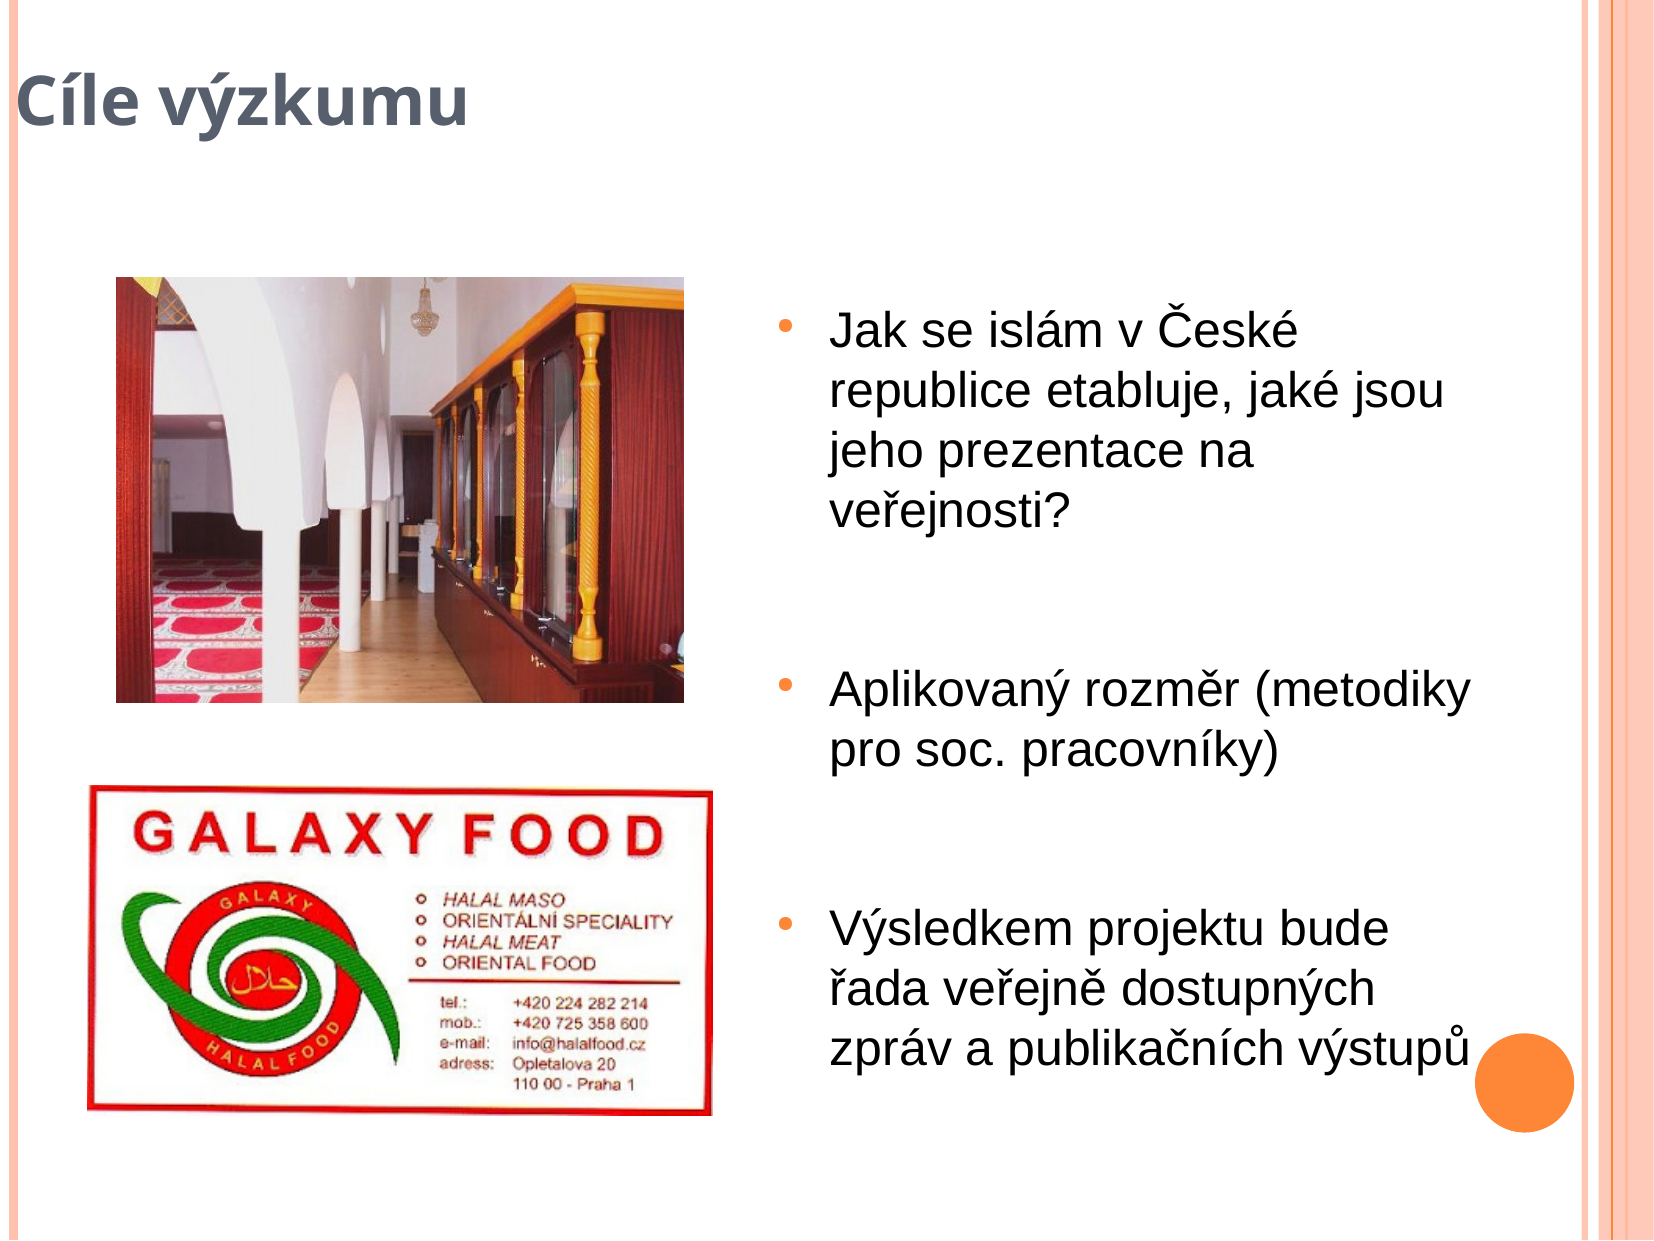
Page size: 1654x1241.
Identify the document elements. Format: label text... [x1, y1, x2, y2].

list Jak se islám v České republice etabluje, jaké jsou jeho prezentace na veřejnosti? Aplikovaný rozměr (metodiky pro soc. pracovníky) Výsledkem projektu bude řada veřejně dostupných zpráv a publikačních výstupů [744, 290, 1489, 1117]
title Cíle výzkumu [0, 49, 1489, 257]
picture [116, 277, 684, 703]
picture [87, 785, 713, 1116]
